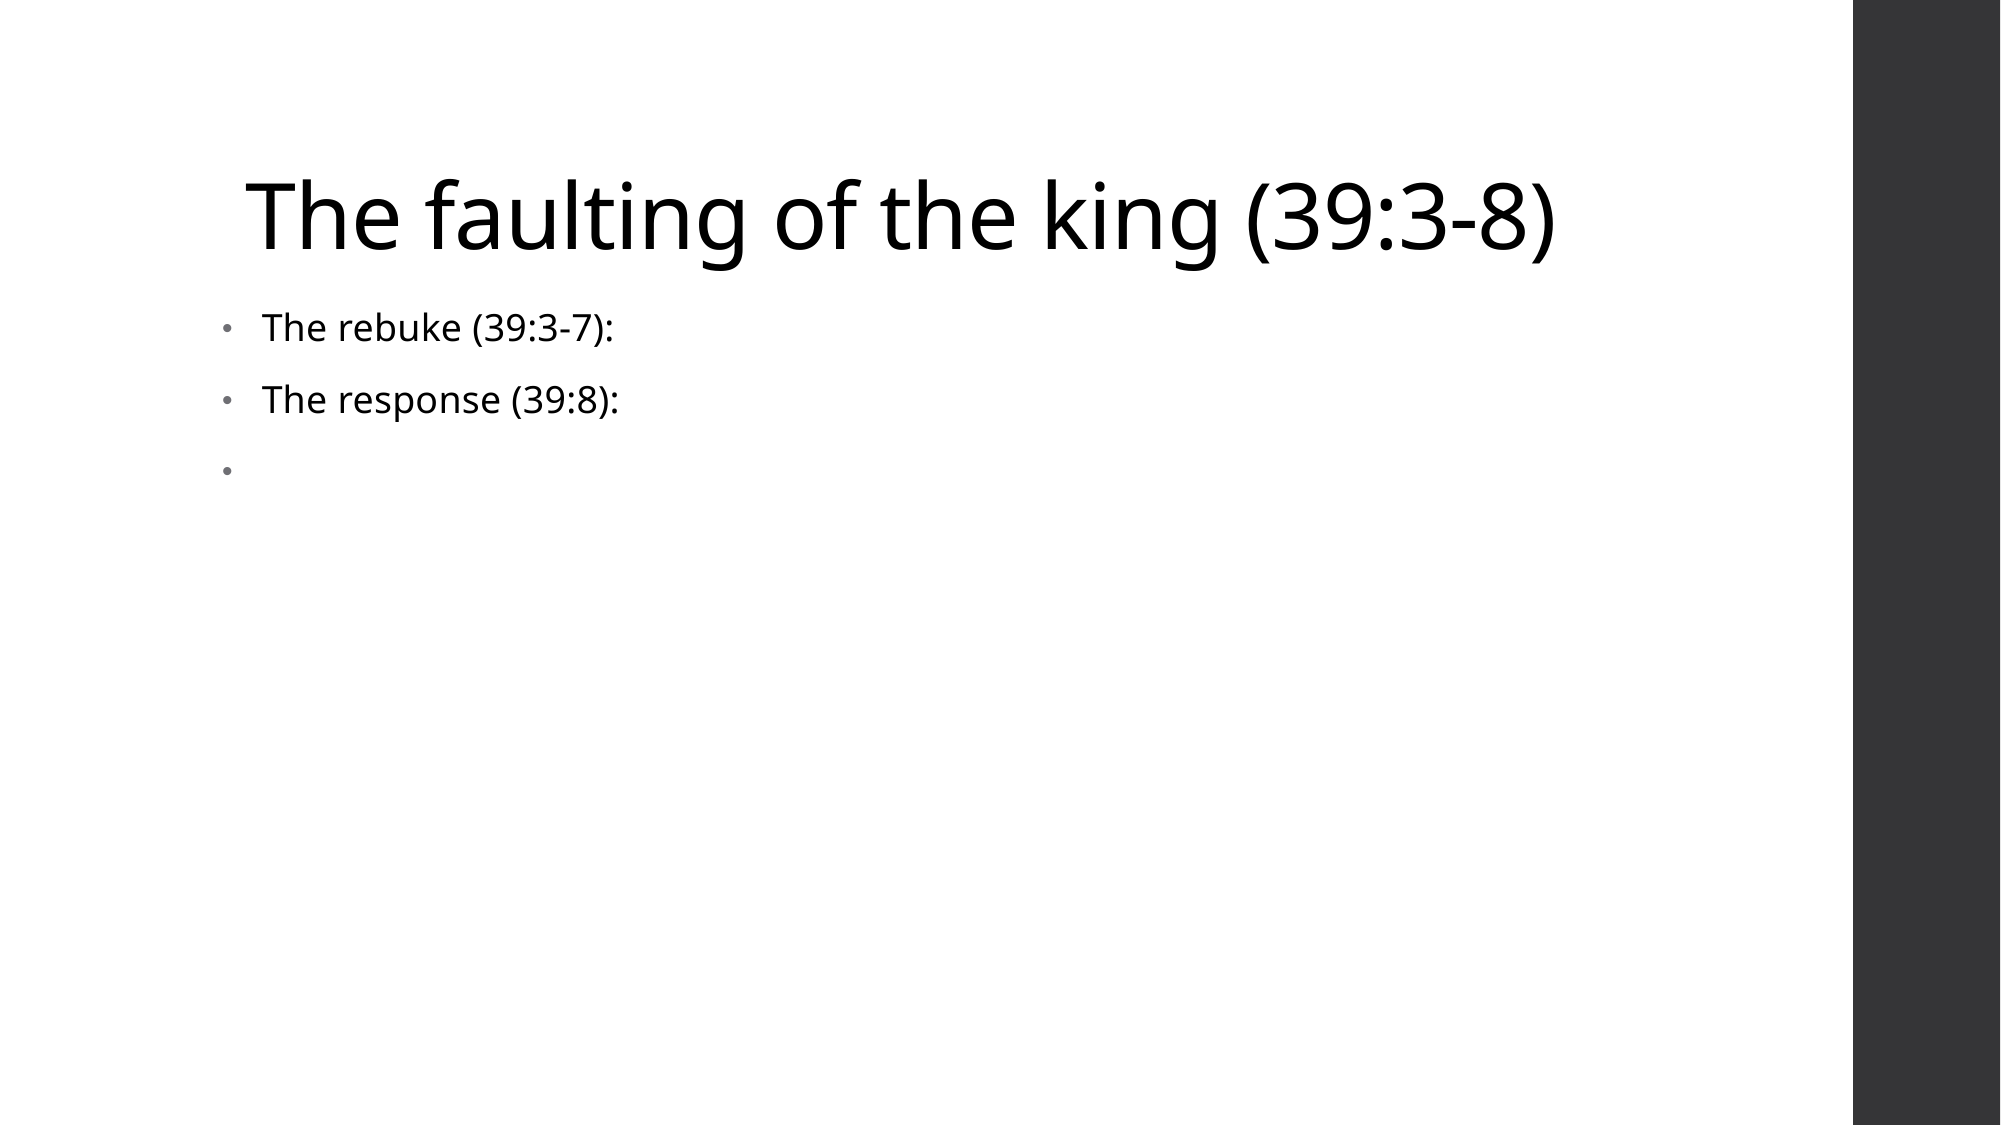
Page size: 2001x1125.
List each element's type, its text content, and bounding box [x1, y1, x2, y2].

title The faulting of the king (39:3-8) [206, 60, 1797, 278]
list The rebuke (39:3-7): The response (39:8): [206, 299, 1617, 1014]
